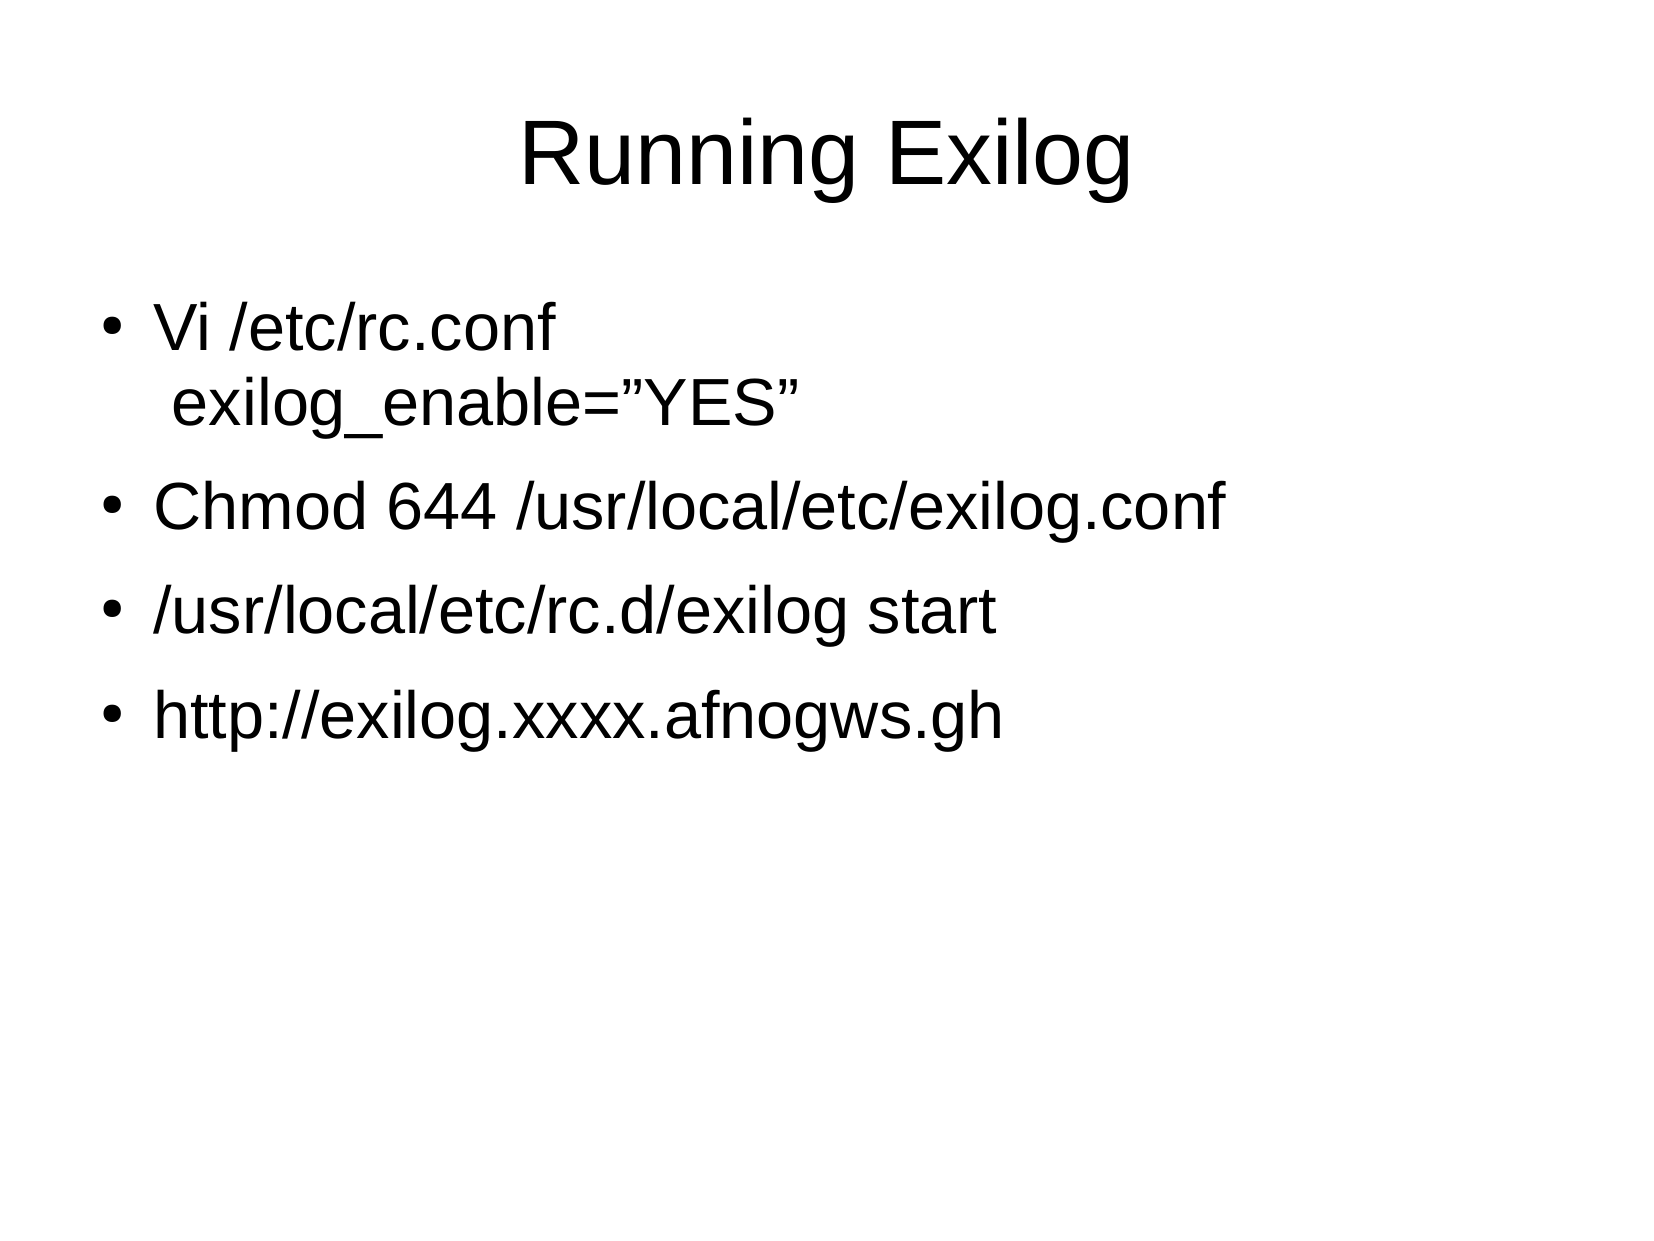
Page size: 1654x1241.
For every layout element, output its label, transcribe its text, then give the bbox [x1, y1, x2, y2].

title Running Exilog [82, 49, 1571, 257]
list Vi /etc/rc.conf exilog_enable=”YES” Chmod 644 /usr/local/etc/exilog.conf /usr/local/etc/rc.d/exilog start http://exilog.xxxx.afnogws.gh [82, 290, 1571, 1109]
